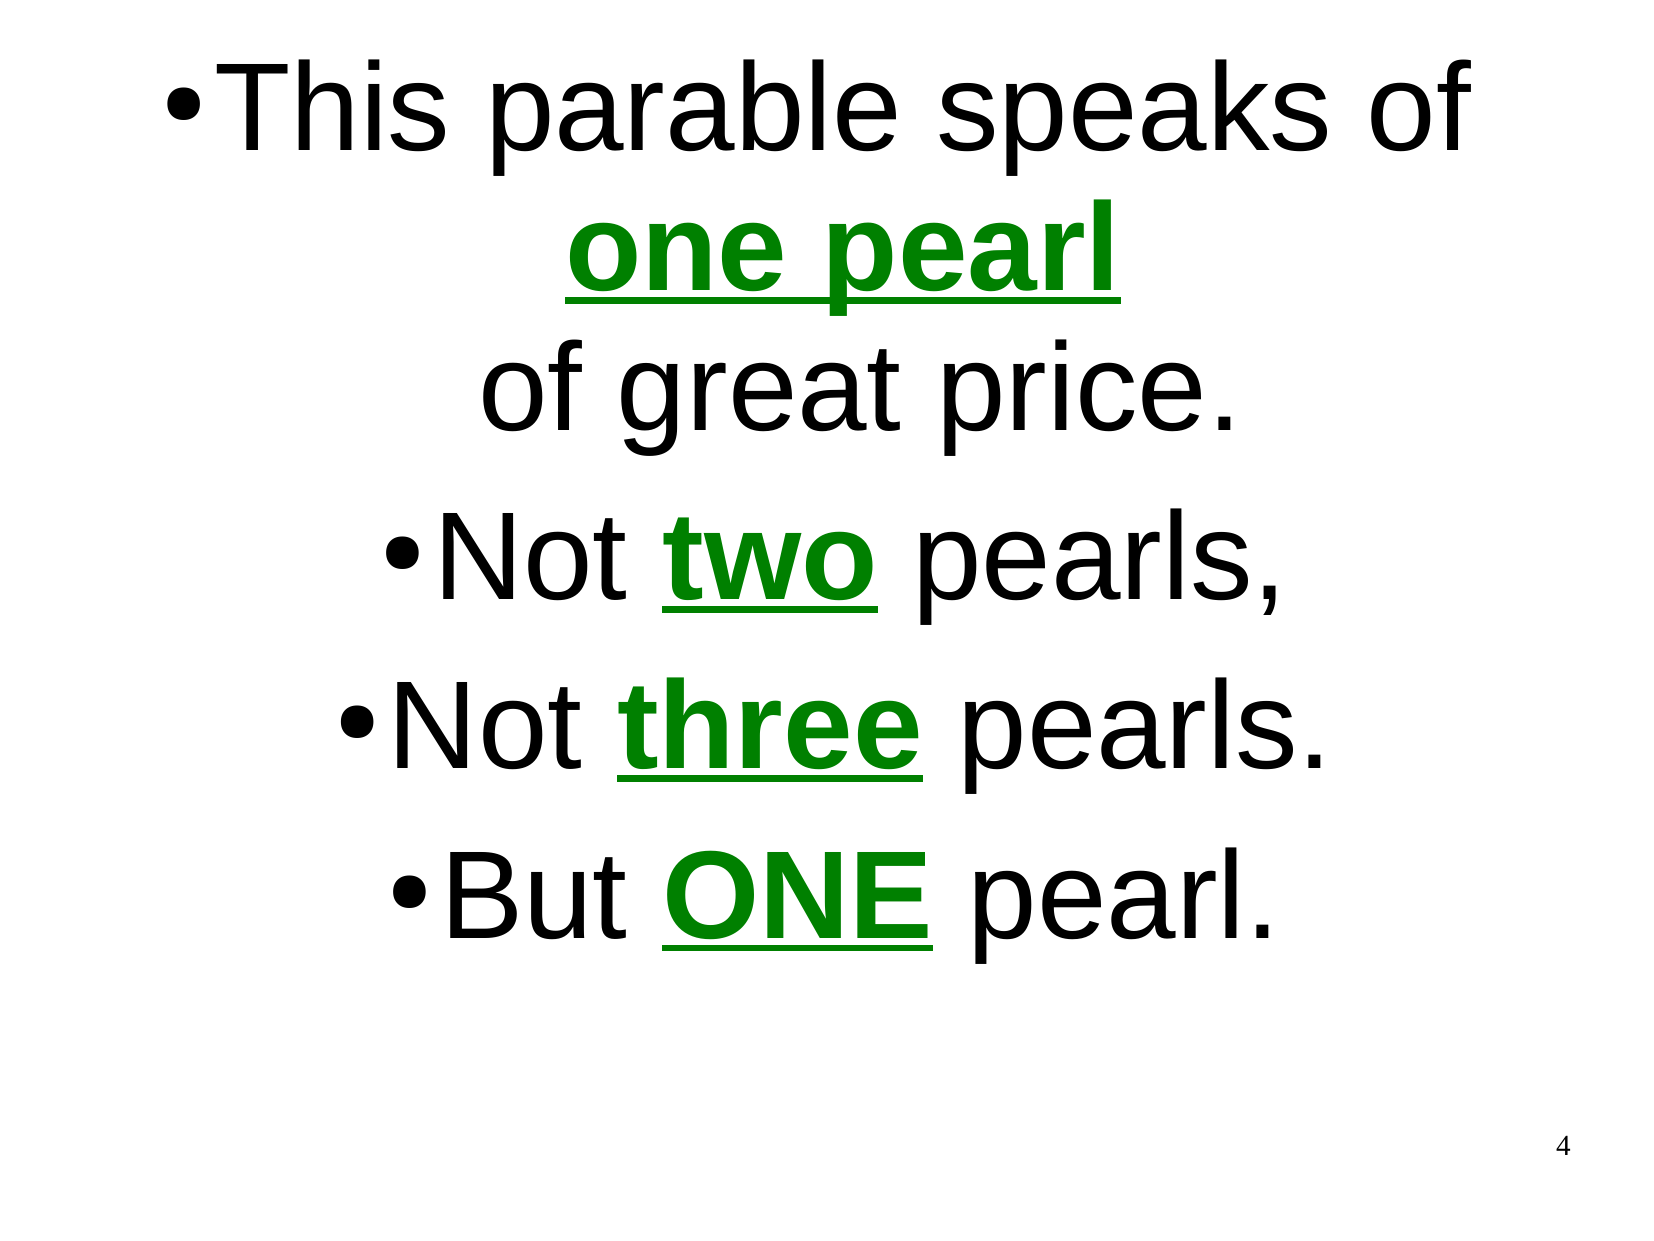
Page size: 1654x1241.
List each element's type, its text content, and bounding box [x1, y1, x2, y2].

list This parable speaks of one pearl of great price. Not two pearls, Not three pearls. But ONE pearl. [37, 37, 1613, 1201]
